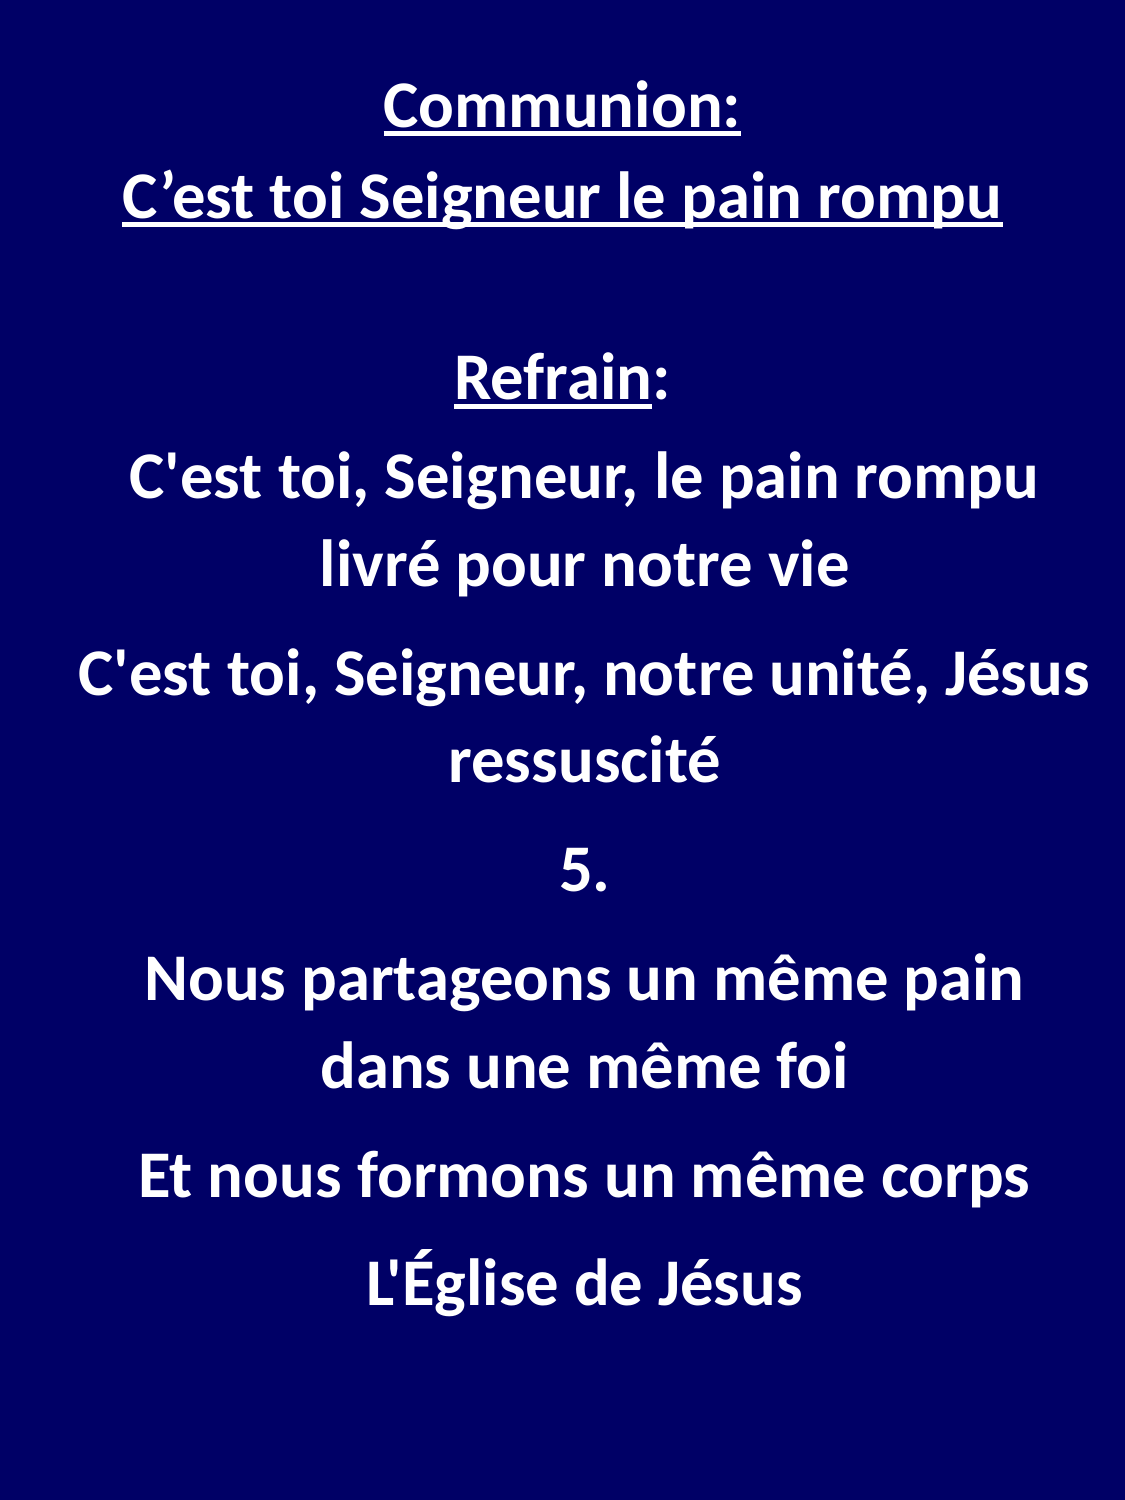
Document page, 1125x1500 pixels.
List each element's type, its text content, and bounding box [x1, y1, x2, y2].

text_box Communion: C’est toi Seigneur le pain rompu Refrain: C'est toi, Seigneur, le pain rompu livré pour notre vie C'est toi, Seigneur, notre unité, Jésus ressuscité 5. Nous partageons un même pain dans une même foi Et nous formons un même corps L'Église de Jésus [13, 44, 1112, 1471]
